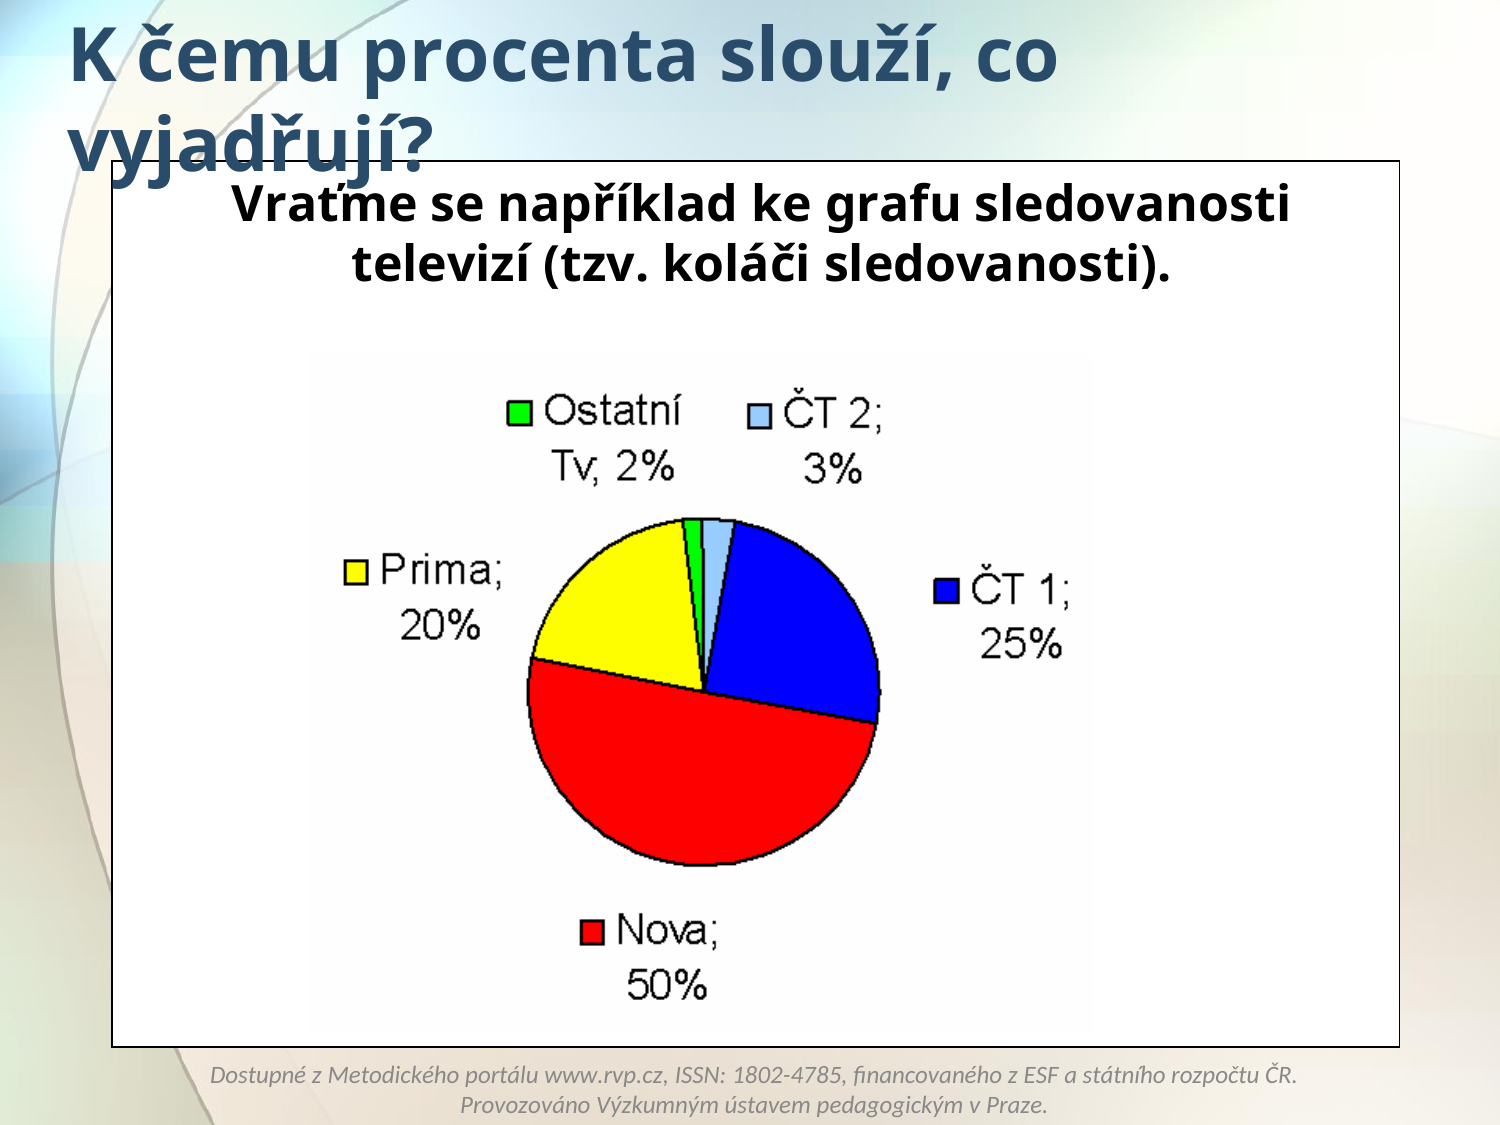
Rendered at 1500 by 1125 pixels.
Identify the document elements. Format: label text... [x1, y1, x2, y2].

text_box [191, 160, 203, 164]
text_box K čemu procenta slouží, co vyjadřují? [53, 54, 1447, 138]
chart [935, 268, 946, 275]
chart [1057, 268, 1068, 275]
chart [118, 265, 1289, 942]
chart [903, 268, 914, 275]
picture [0, 0, 1500, 1125]
text_box [112, 160, 1400, 1047]
chart [703, 268, 714, 275]
text_box Vraťme se například ke grafu sledovanosti televizí (tzv. koláči sledovanosti). [123, 196, 1400, 268]
chart [749, 268, 758, 276]
chart [994, 268, 1003, 276]
